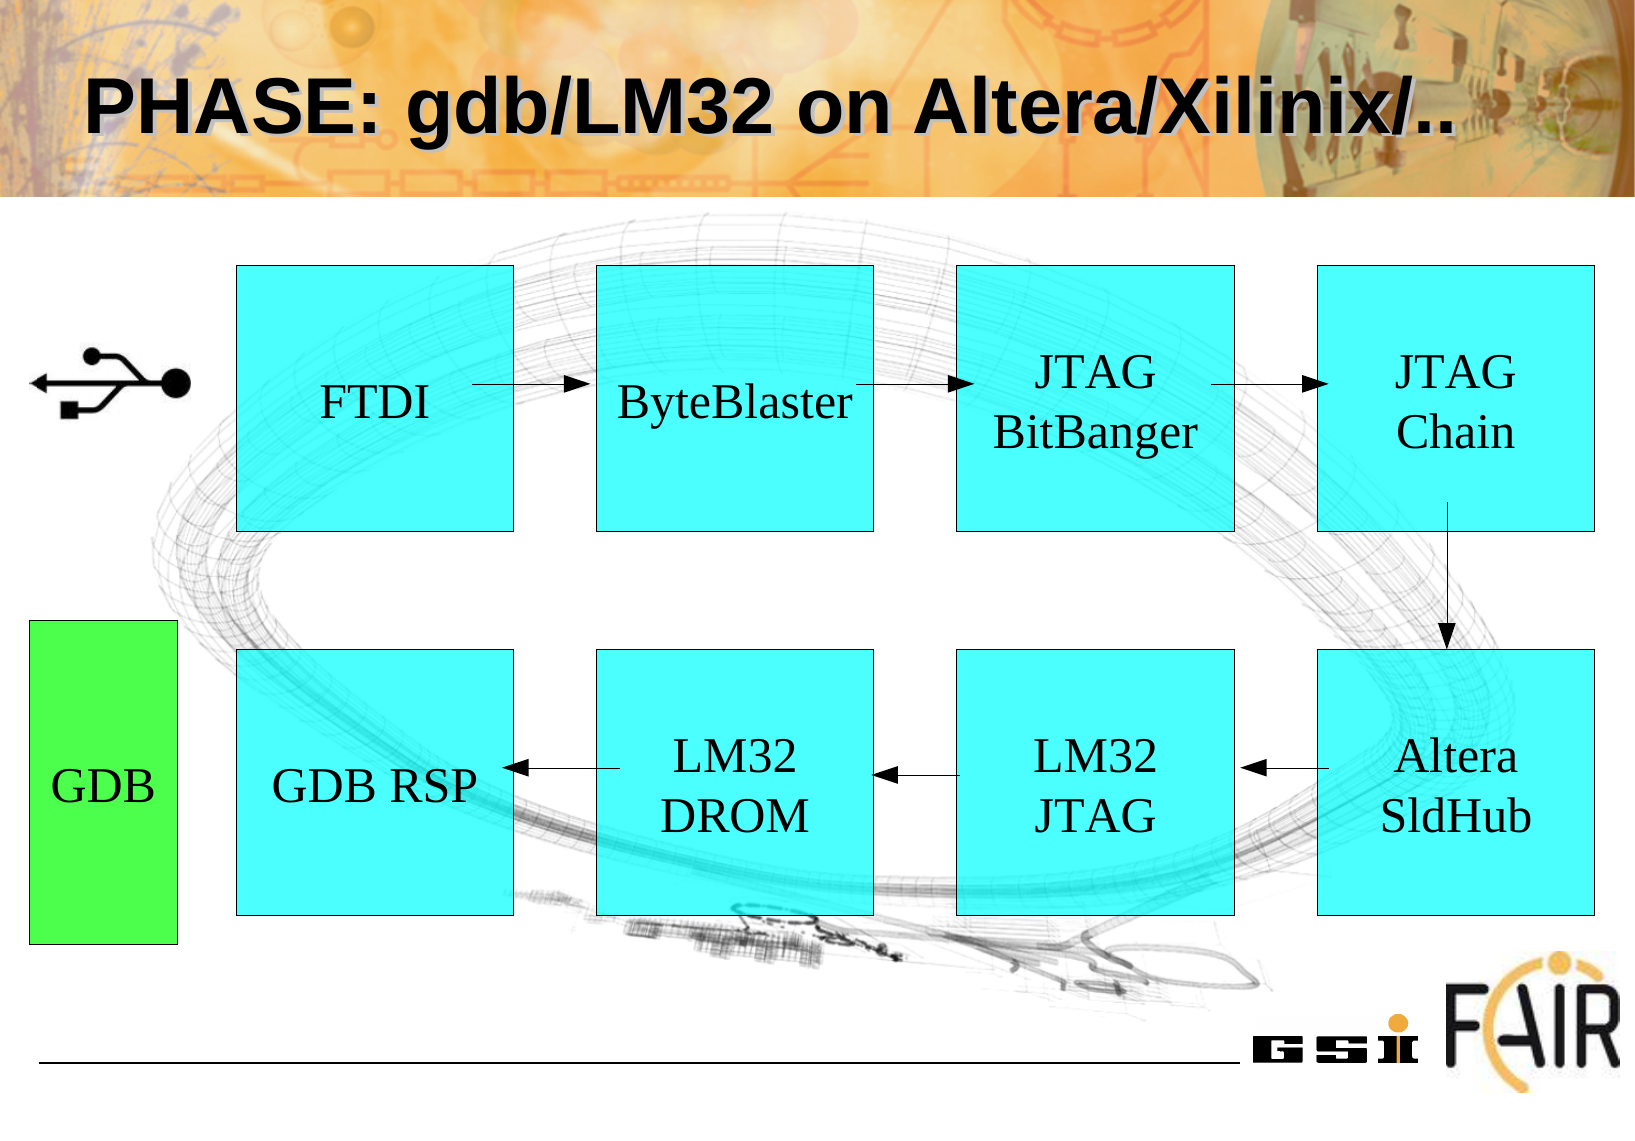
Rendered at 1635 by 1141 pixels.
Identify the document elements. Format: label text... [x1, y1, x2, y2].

title PHASE: gdb/LM32 on Altera/Xilinix/.. [68, 12, 1570, 191]
text_box GDB [29, 620, 178, 945]
text_box LM32 DROM [596, 649, 874, 916]
picture [0, 0, 1635, 197]
text_box FTDI [236, 265, 514, 532]
text_box JTAG BitBanger [956, 265, 1235, 532]
text_box LM32 JTAG [956, 649, 1235, 916]
picture [1448, 532, 1525, 649]
text_box Altera SldHub [1317, 649, 1595, 916]
text_box ByteBlaster [596, 265, 874, 532]
text_box JTAG Chain [1317, 265, 1595, 532]
text_box GDB RSP [236, 649, 514, 916]
picture [29, 205, 1620, 1093]
